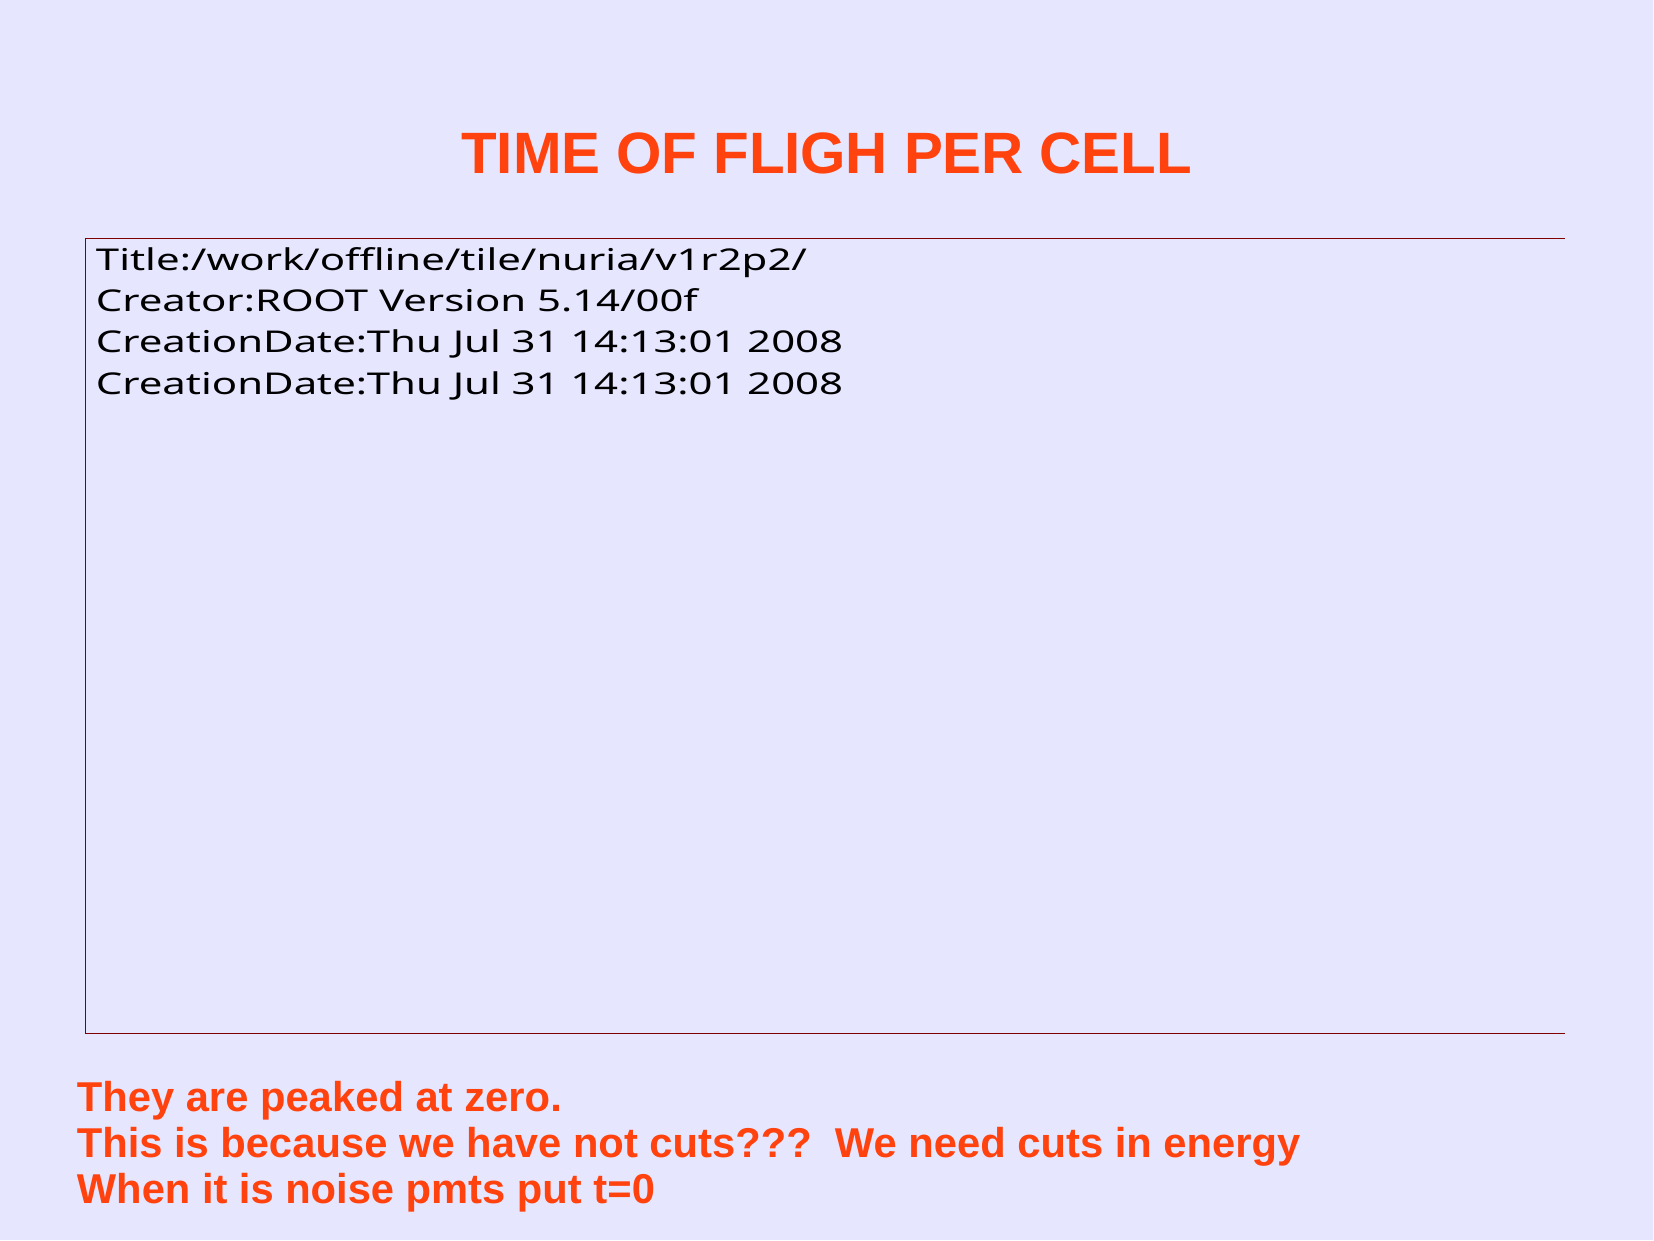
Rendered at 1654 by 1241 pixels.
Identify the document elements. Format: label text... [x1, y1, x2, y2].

title TIME OF FLIGH PER CELL [82, 49, 1571, 257]
text_box They are peaked at zero. This is because we have not cuts??? We need cuts in energy When it is noise pmts put t=0 [59, 1062, 1625, 1224]
picture [82, 236, 1565, 1034]
